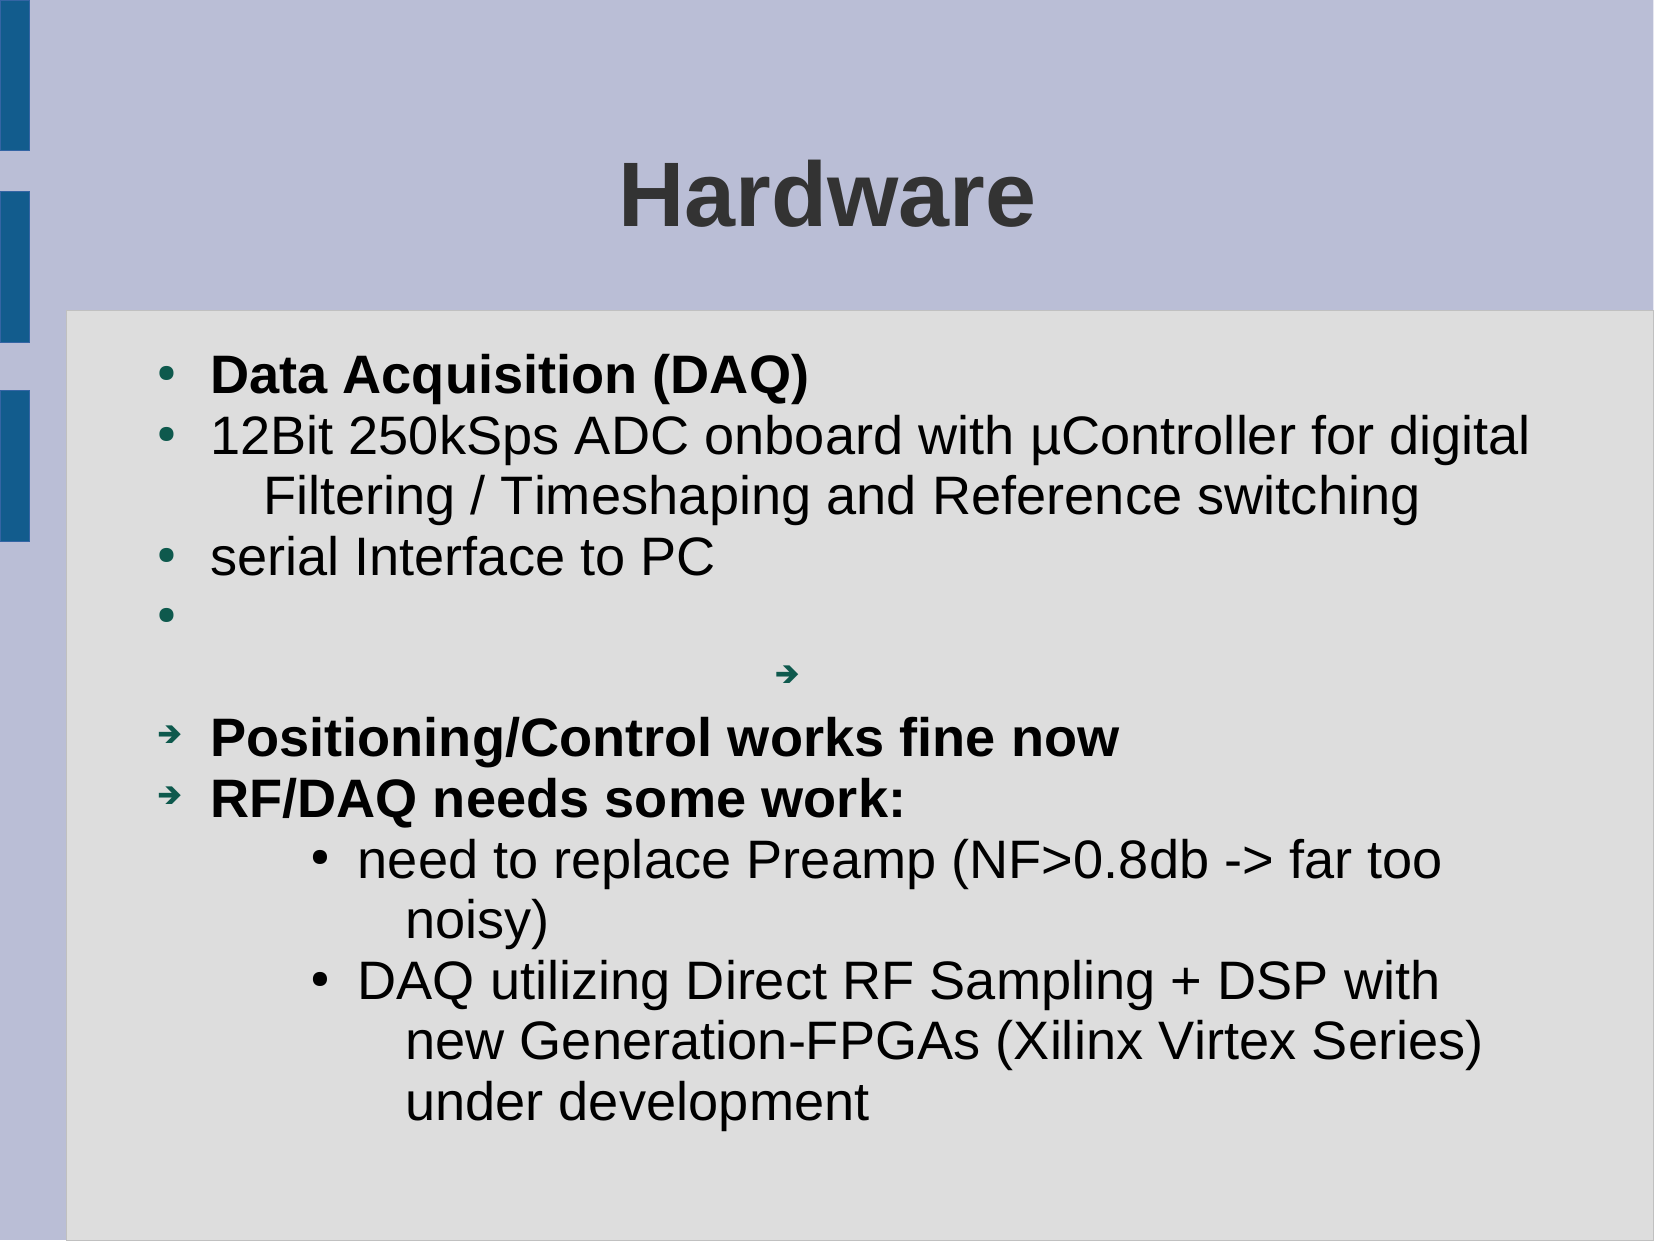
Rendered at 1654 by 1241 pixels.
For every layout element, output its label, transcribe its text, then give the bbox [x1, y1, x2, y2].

title Hardware [121, 91, 1534, 299]
list Data Acquisition (DAQ) 12Bit 250kSps ADC onboard with µController for digital Filtering / Timeshaping and Reference switching serial Interface to PC Positioning/Control works fine now RF/DAQ needs some work: need to replace Preamp (NF>0.8db -> far too noisy) DAQ utilizing Direct RF Sampling + DSP with new Generation-FPGAs (Xilinx Virtex Series) under development [121, 344, 1534, 1127]
